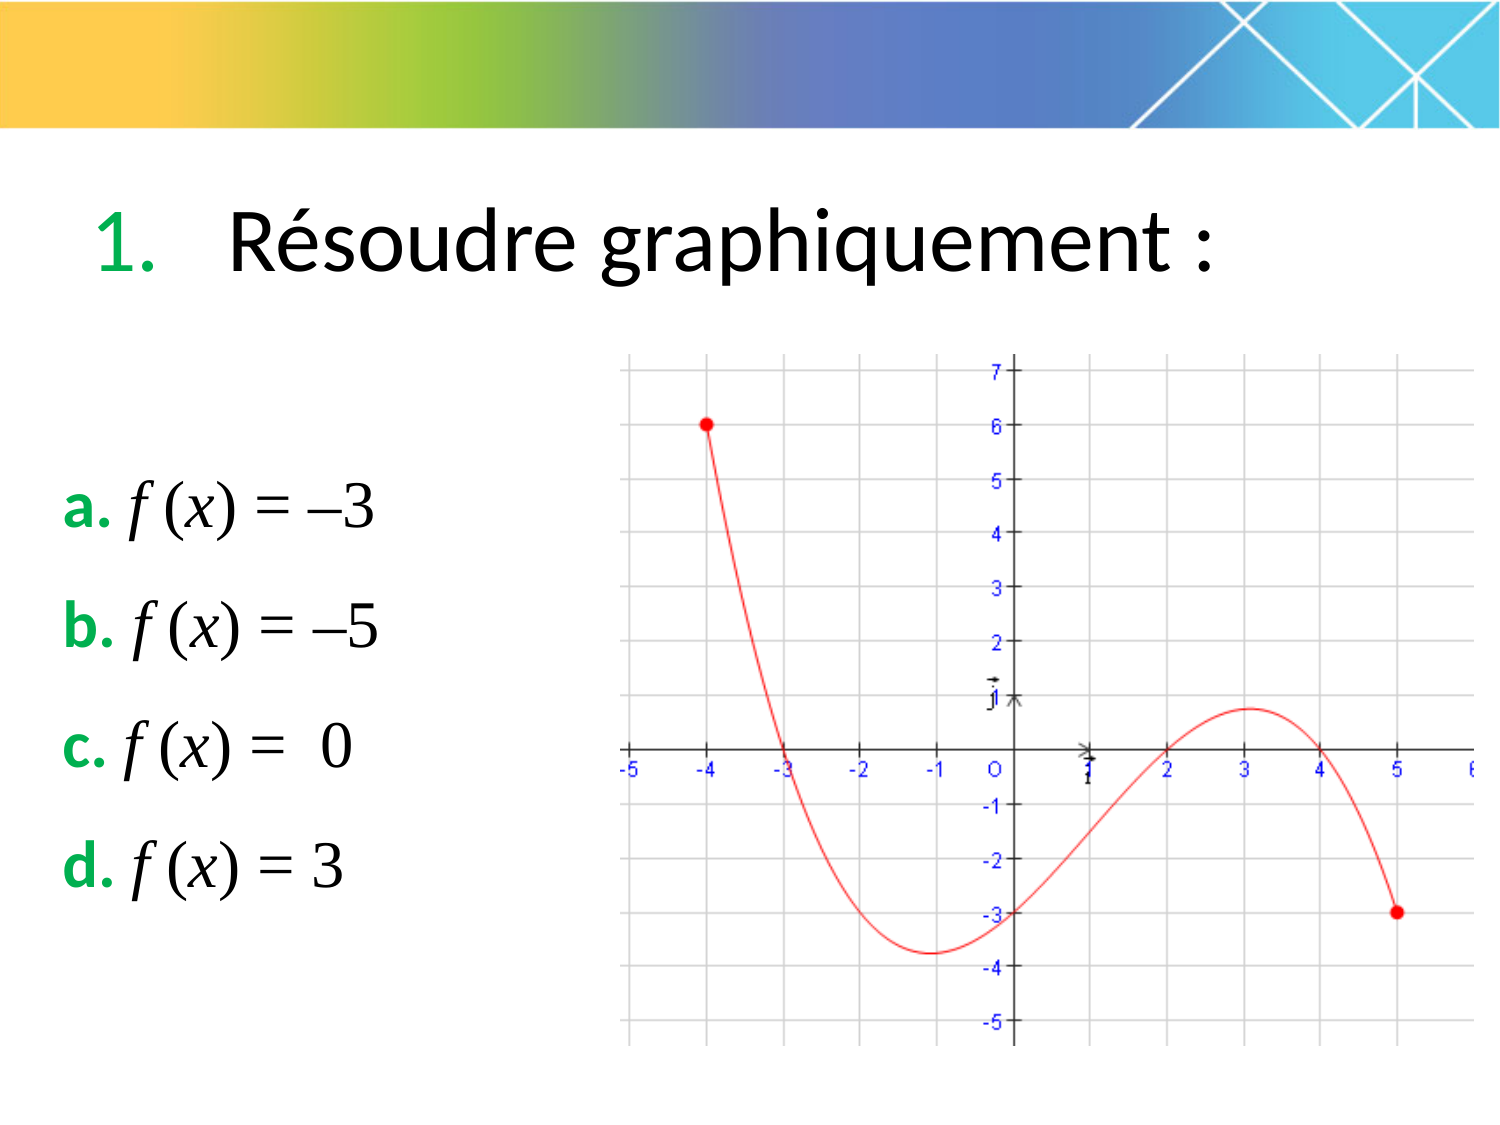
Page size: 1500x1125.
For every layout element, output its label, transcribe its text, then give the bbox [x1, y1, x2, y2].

picture [620, 354, 1474, 1046]
text_box a. f (x) = –3 b. f (x) = –5 c. f (x) = 0 d. f (x) = 3 [47, 413, 620, 989]
picture [0, 0, 1500, 130]
title Résoudre graphiquement : [75, 164, 1426, 305]
